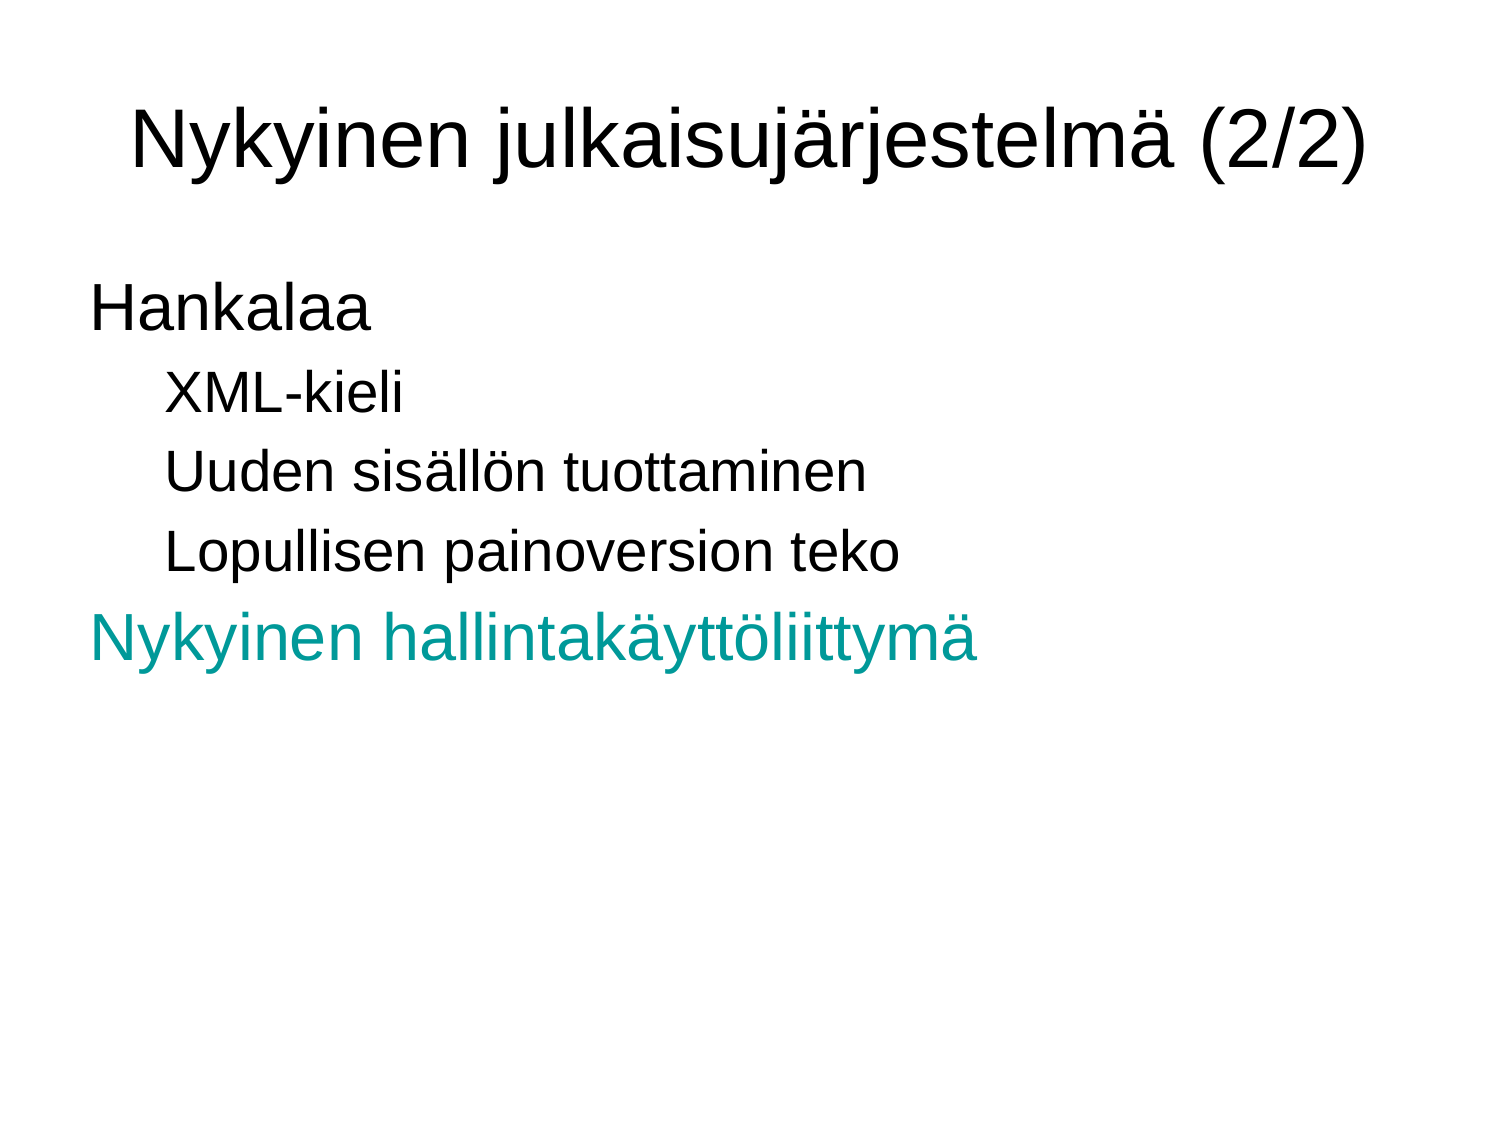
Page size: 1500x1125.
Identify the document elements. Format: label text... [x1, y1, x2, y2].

list Hankalaa XML-kieli Uuden sisällön tuottaminen Lopullisen painoversion teko Nykyinen hallintakäyttöliittymä [75, 262, 1426, 1006]
title Nykyinen julkaisujärjestelmä (2/2) [75, 45, 1426, 233]
